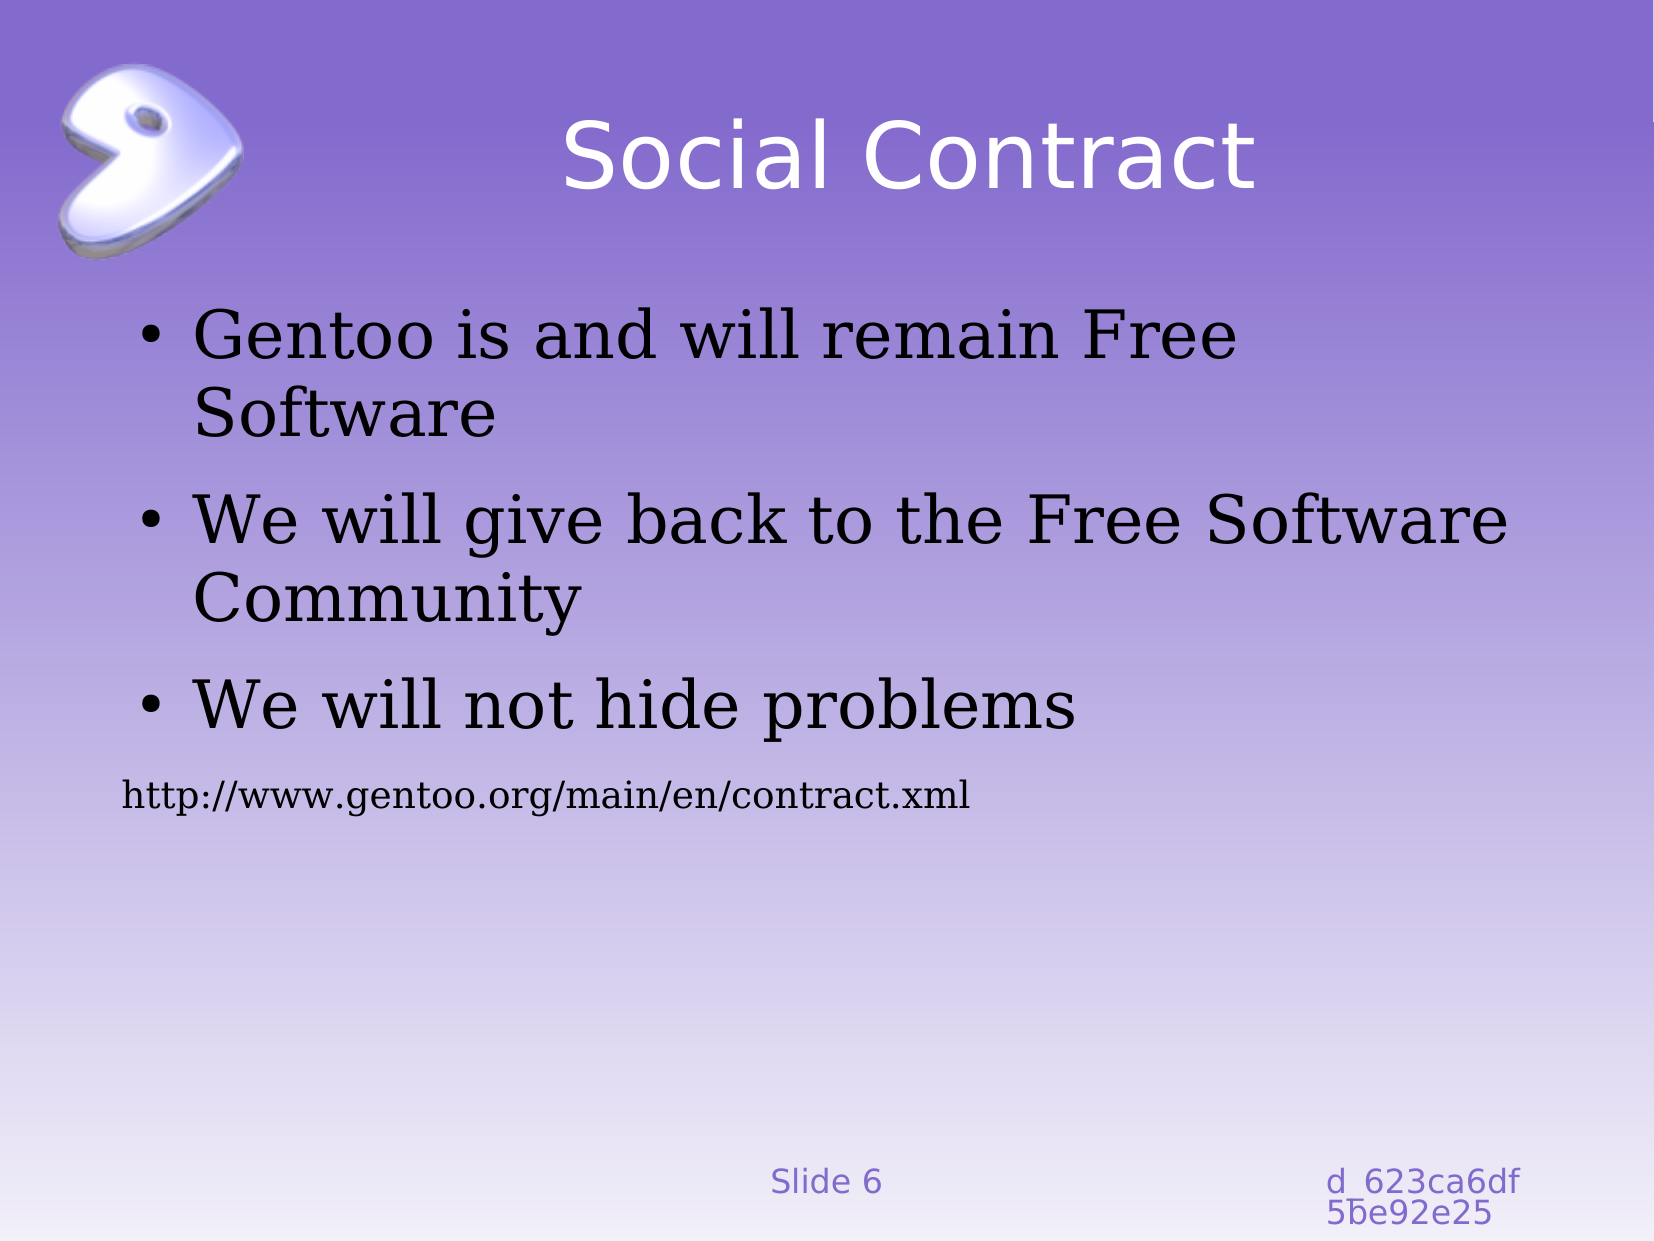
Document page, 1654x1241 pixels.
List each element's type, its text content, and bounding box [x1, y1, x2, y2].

picture [49, 61, 248, 266]
title Social Contract [288, 44, 1531, 268]
list Gentoo is and will remain Free Software We will give back to the Free Software Community We will not hide problems http://www.gentoo.org/main/en/contract.xml [121, 296, 1534, 1127]
